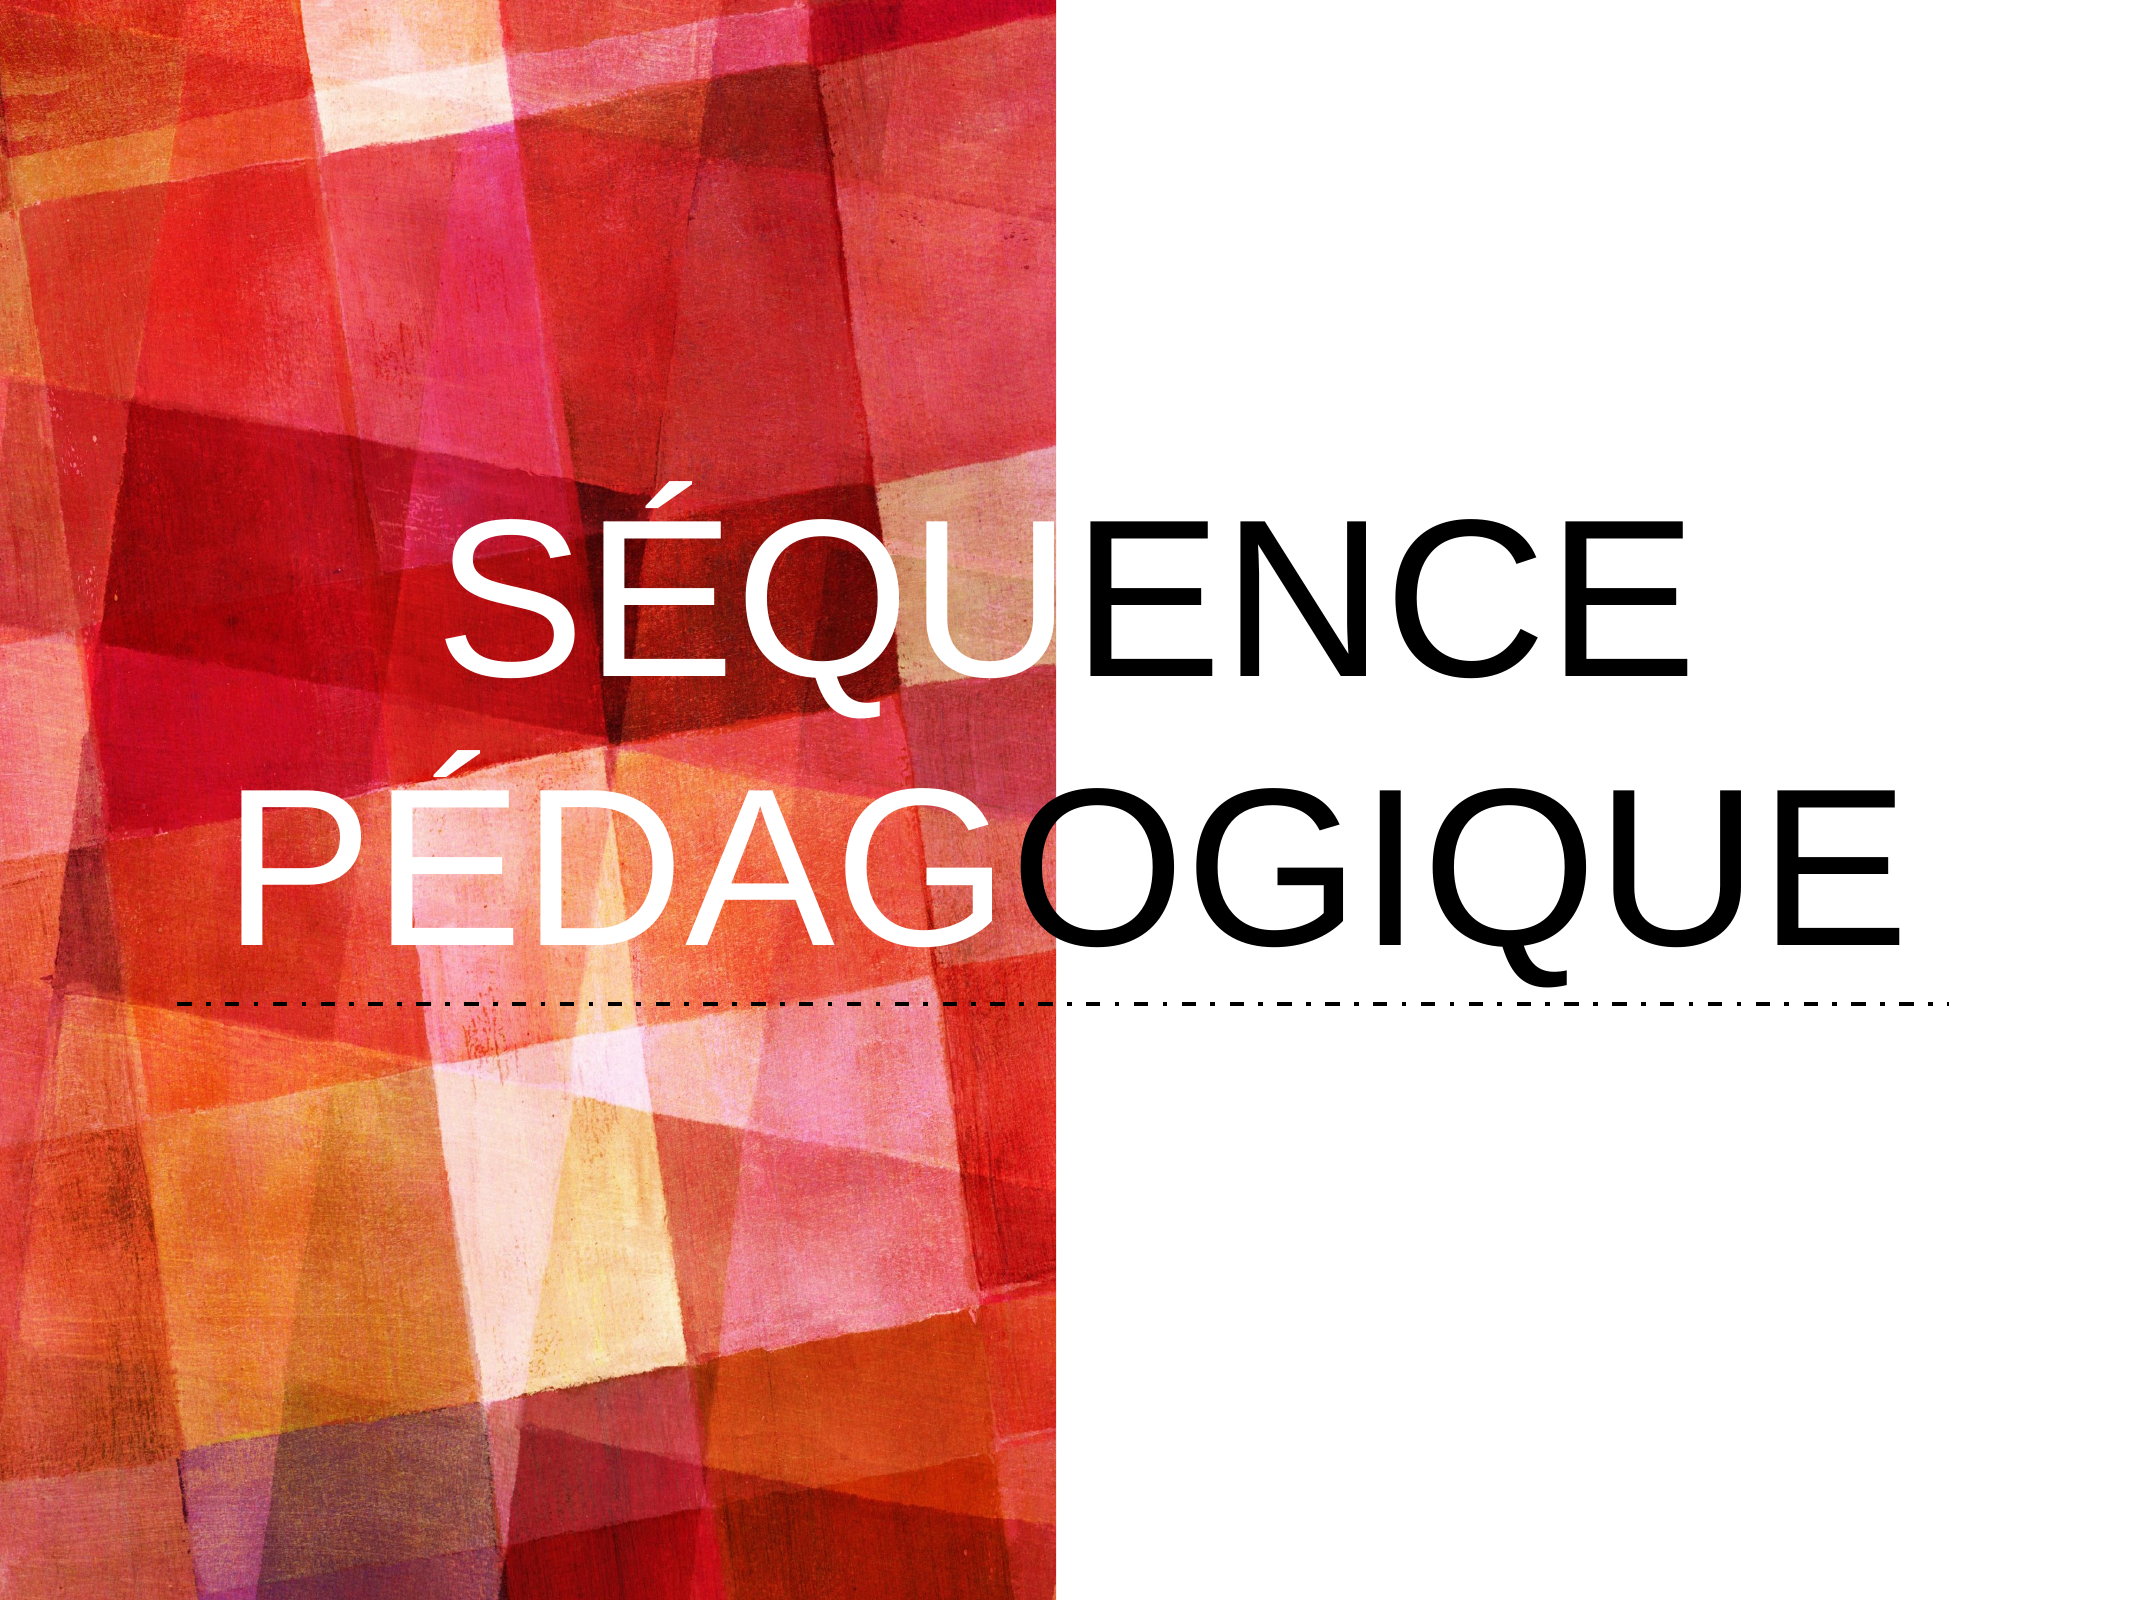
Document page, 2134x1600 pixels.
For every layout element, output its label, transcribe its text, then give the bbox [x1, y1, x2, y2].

picture [561, 807, 652, 928]
text_box SÉQUENCE PÉDAGOGIQUE [0, 443, 2133, 798]
picture [262, 807, 340, 868]
picture [1042, 821, 1057, 913]
picture [732, 807, 789, 883]
picture [0, 0, 1057, 443]
picture [0, 798, 1057, 1600]
